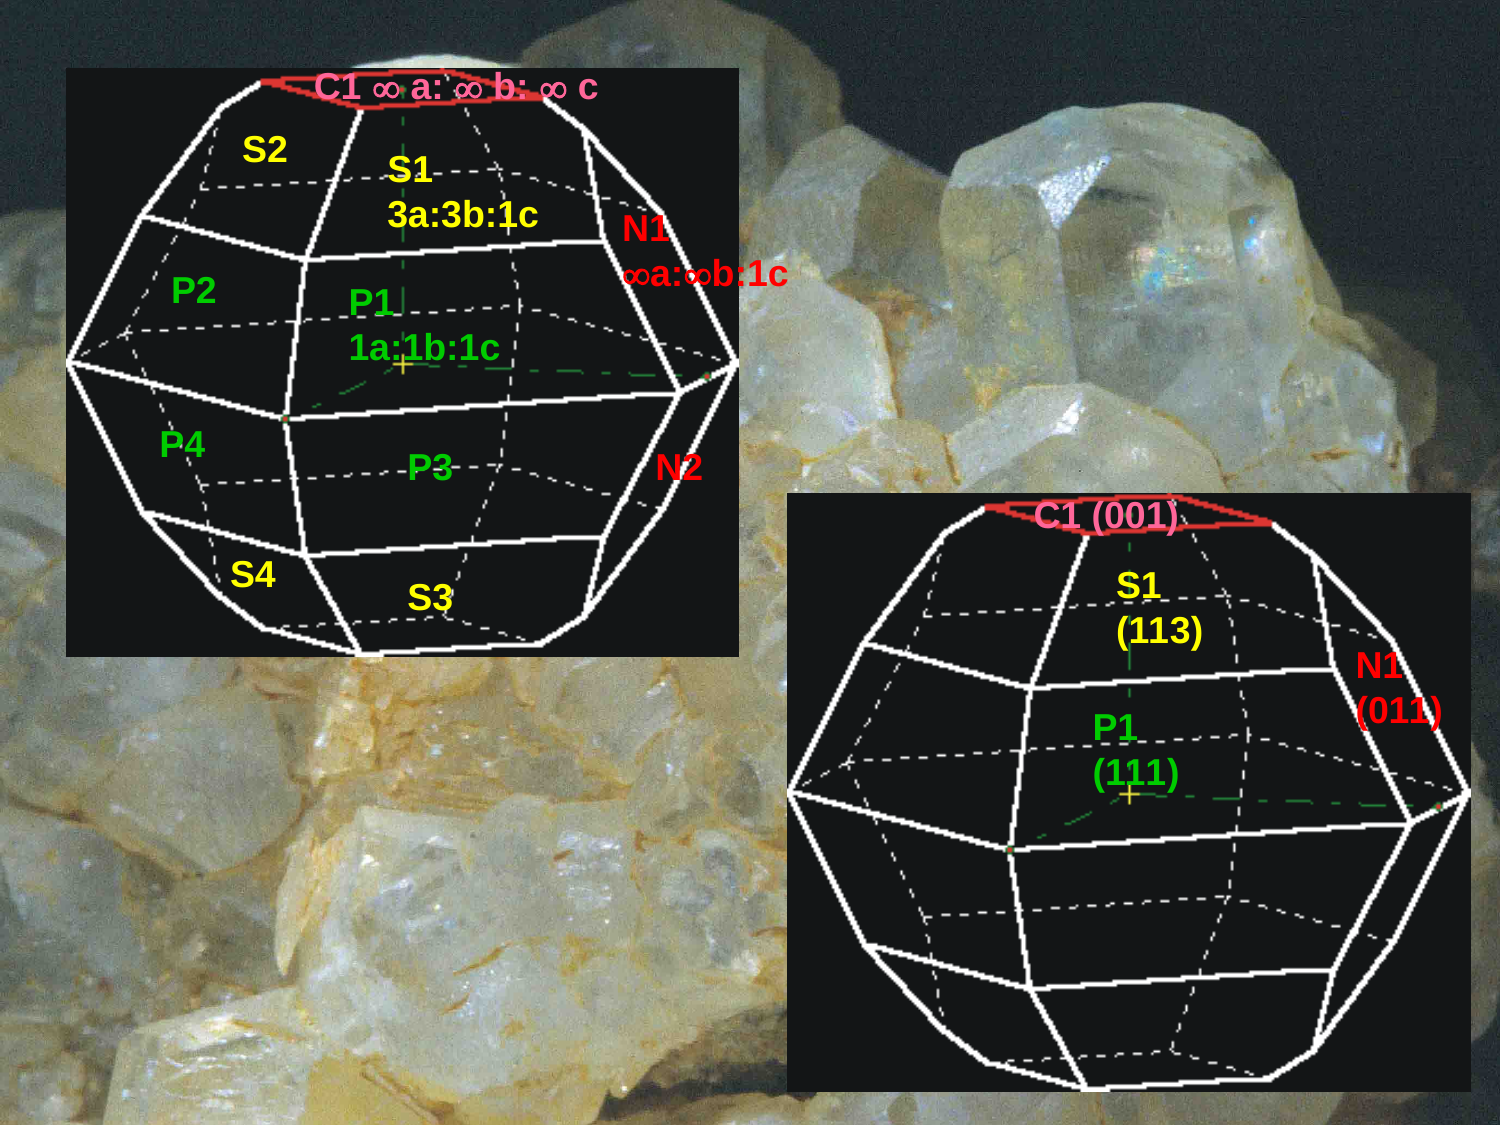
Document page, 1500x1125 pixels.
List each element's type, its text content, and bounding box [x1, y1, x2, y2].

text_box C1  a:  b:  c [298, 54, 625, 116]
chart [785, 491, 1471, 1093]
text_box P2 [156, 258, 232, 320]
text_box S1 3a:3b:1c [372, 137, 554, 243]
text_box N1 (011) [1340, 633, 1458, 739]
text_box S3 [392, 565, 469, 627]
text_box N2 [640, 435, 719, 497]
text_box N1 a:b:1c [607, 196, 804, 302]
text_box S2 [227, 116, 303, 178]
text_box S4 [215, 542, 291, 603]
text_box P4 [144, 412, 220, 473]
text_box S1 (113) [1101, 553, 1219, 660]
chart [64, 66, 739, 658]
text_box P3 [392, 435, 469, 497]
text_box P1 1a:1b:1c [333, 270, 516, 376]
text_box P1 (111) [1077, 695, 1195, 801]
text_box C1 (001) [1018, 483, 1195, 544]
picture [0, 0, 1500, 1125]
